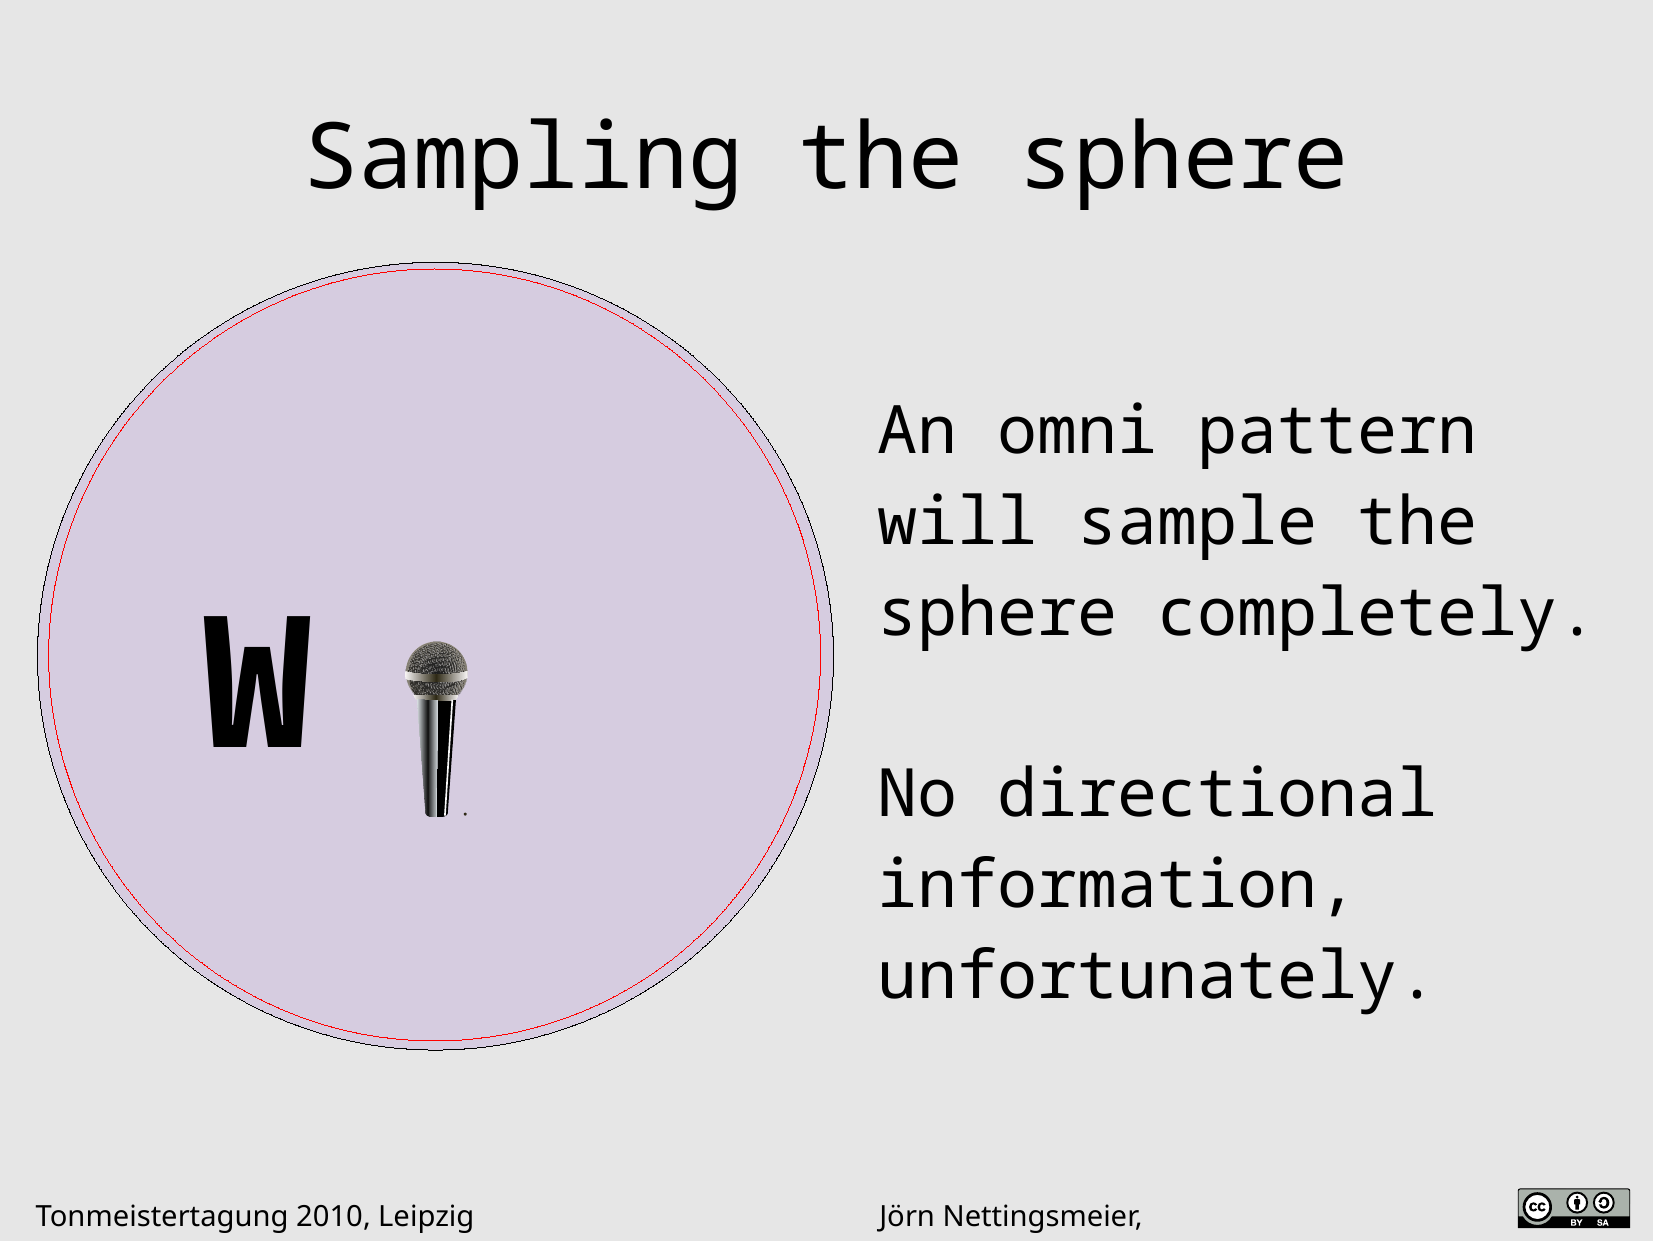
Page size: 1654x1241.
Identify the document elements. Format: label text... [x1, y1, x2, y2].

text_box W [187, 544, 376, 773]
text_box An omni pattern will sample the sphere completely. No directional information, unfortunately. [862, 375, 1613, 935]
text_box [37, 262, 834, 1051]
picture [405, 641, 468, 817]
title Sampling the sphere [82, 45, 1571, 261]
